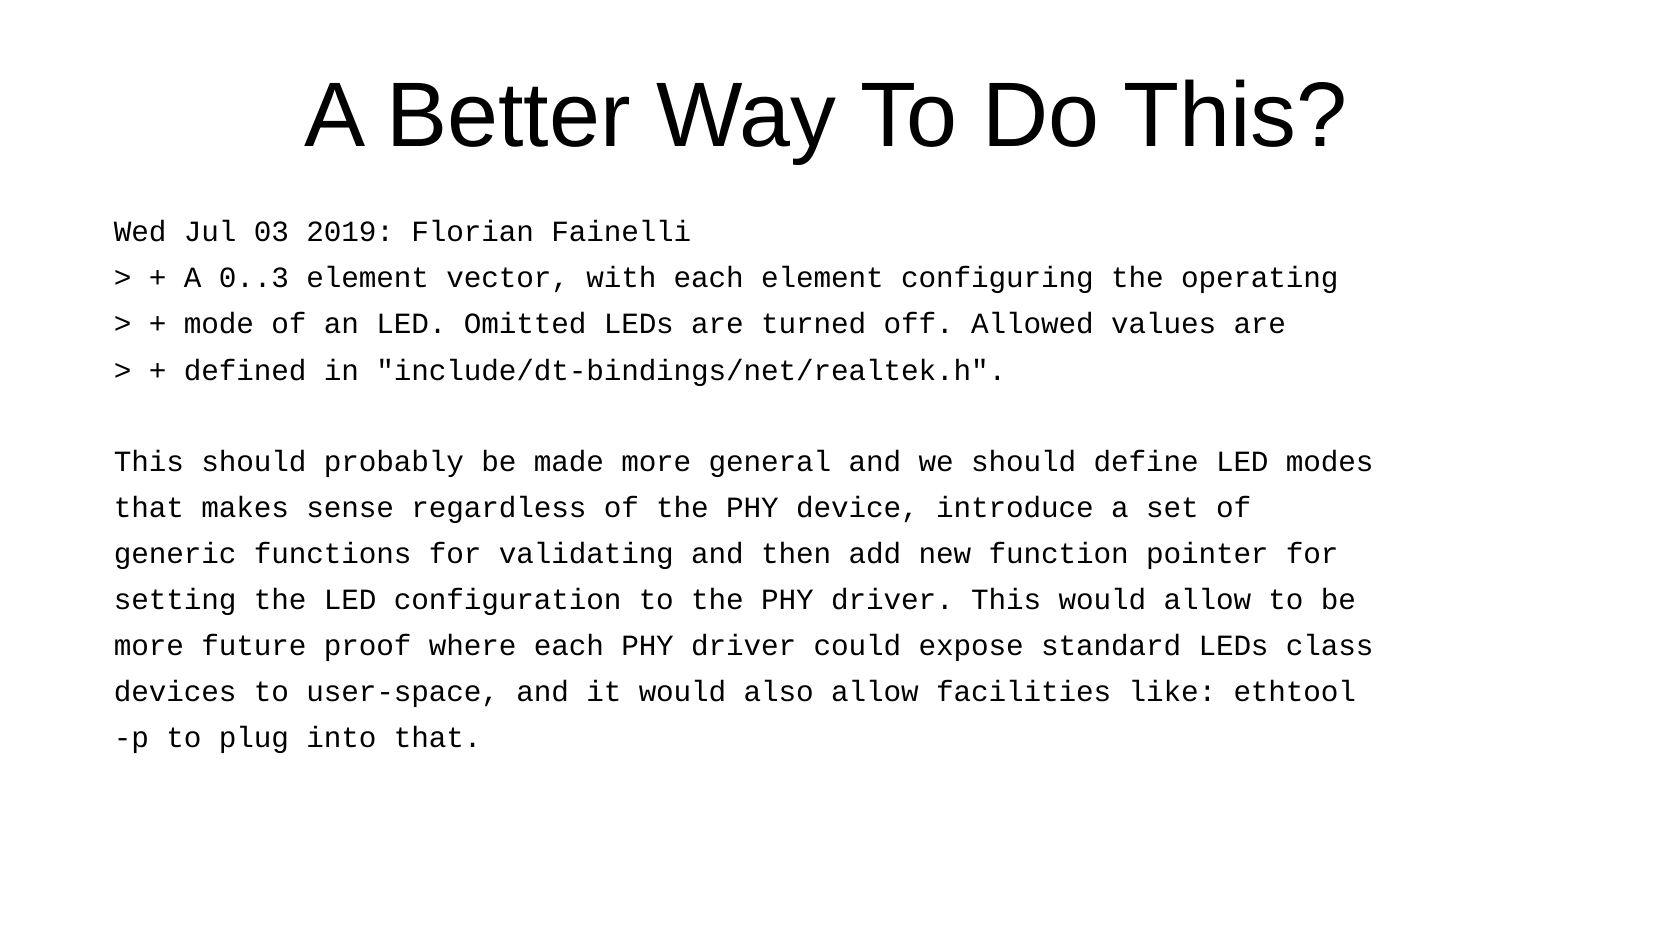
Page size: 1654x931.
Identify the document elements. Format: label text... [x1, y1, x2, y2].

title A Better Way To Do This? [82, 37, 1571, 193]
list Wed Jul 03 2019: Florian Fainelli > + A 0..3 element vector, with each element configuring the operating > + mode of an LED. Omitted LEDs are turned off. Allowed values are > + defined in "include/dt-bindings/net/realtek.h". This should probably be made more general and we should define LED modes that makes sense regardless of the PHY device, introduce a set of generic functions for validating and then add new function pointer for setting the LED configuration to the PHY driver. This would allow to be more future proof where each PHY driver could expose standard LEDs class devices to user-space, and it would also allow facilities like: ethtool -p to plug into that. [82, 217, 1571, 758]
